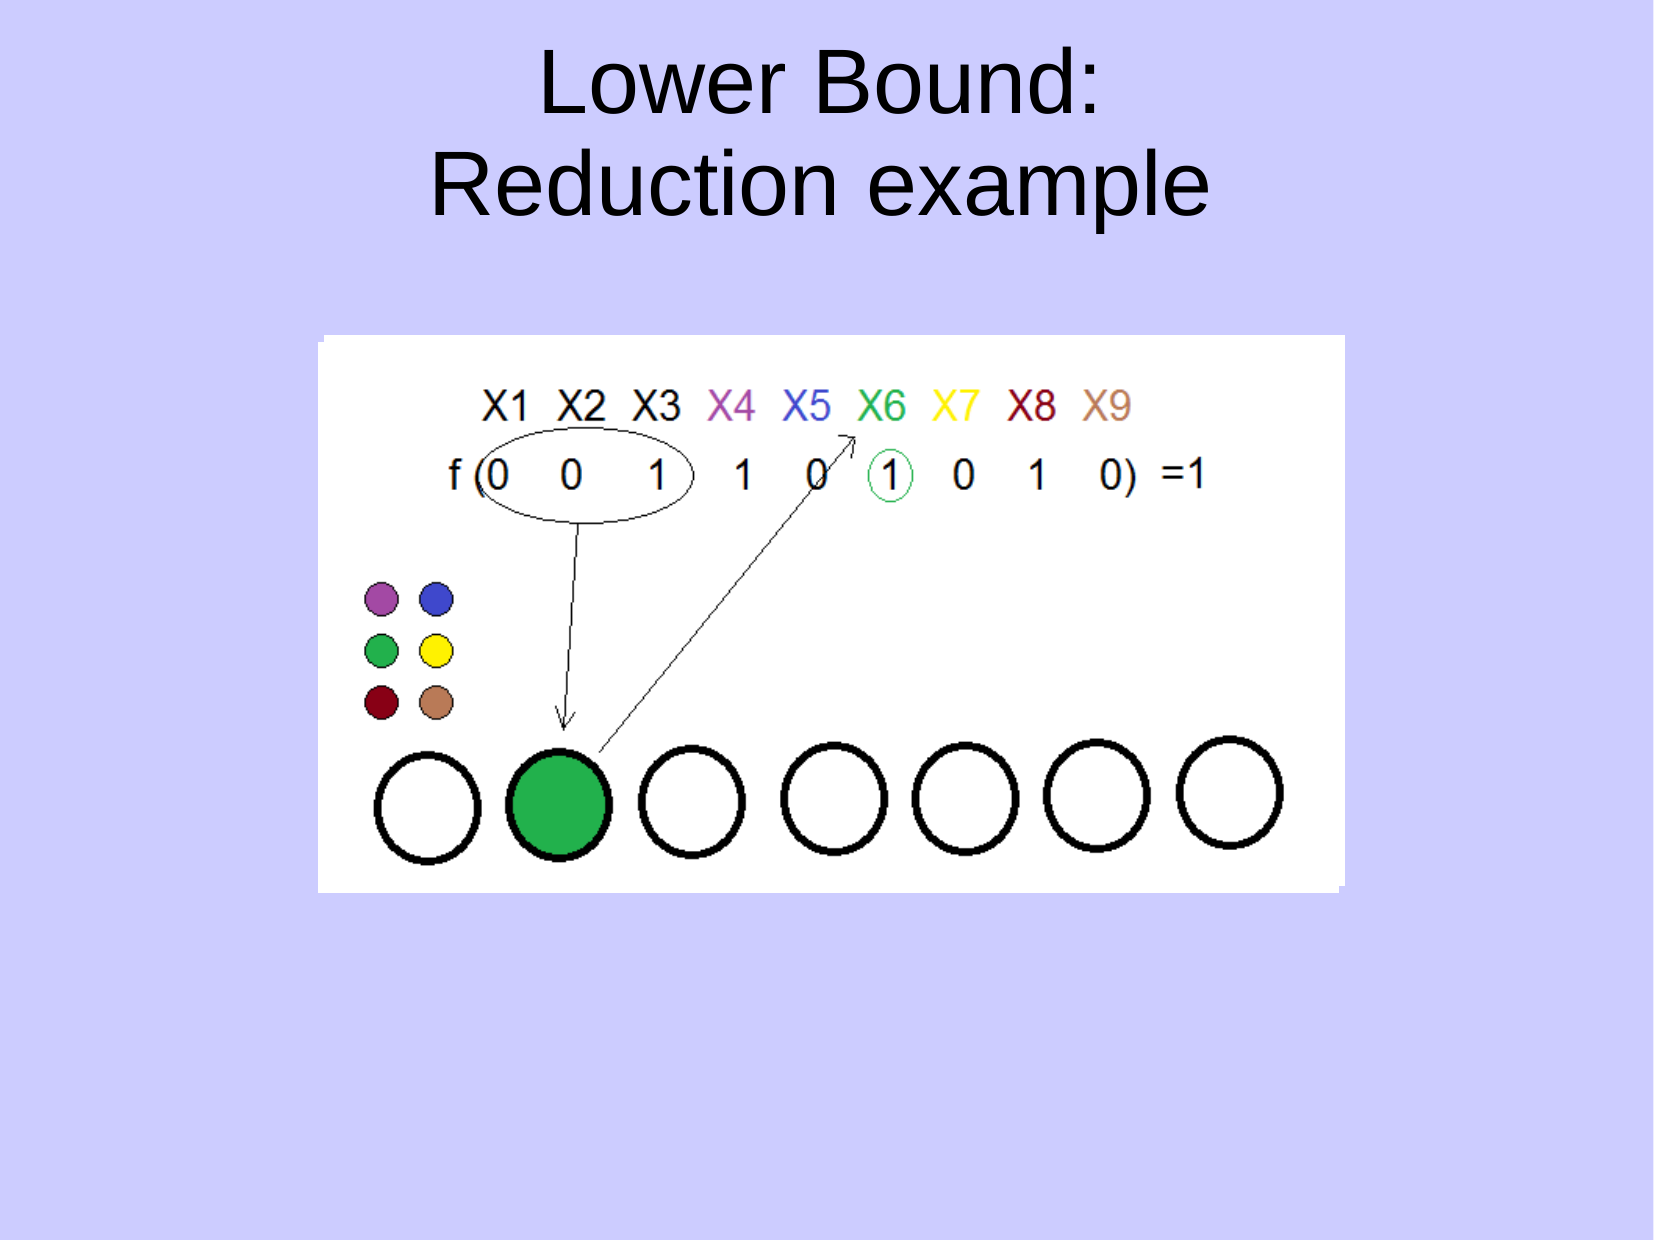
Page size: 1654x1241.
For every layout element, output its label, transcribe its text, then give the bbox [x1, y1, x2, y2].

picture [318, 335, 1345, 893]
title Lower Bound: Reduction example [76, 29, 1565, 237]
